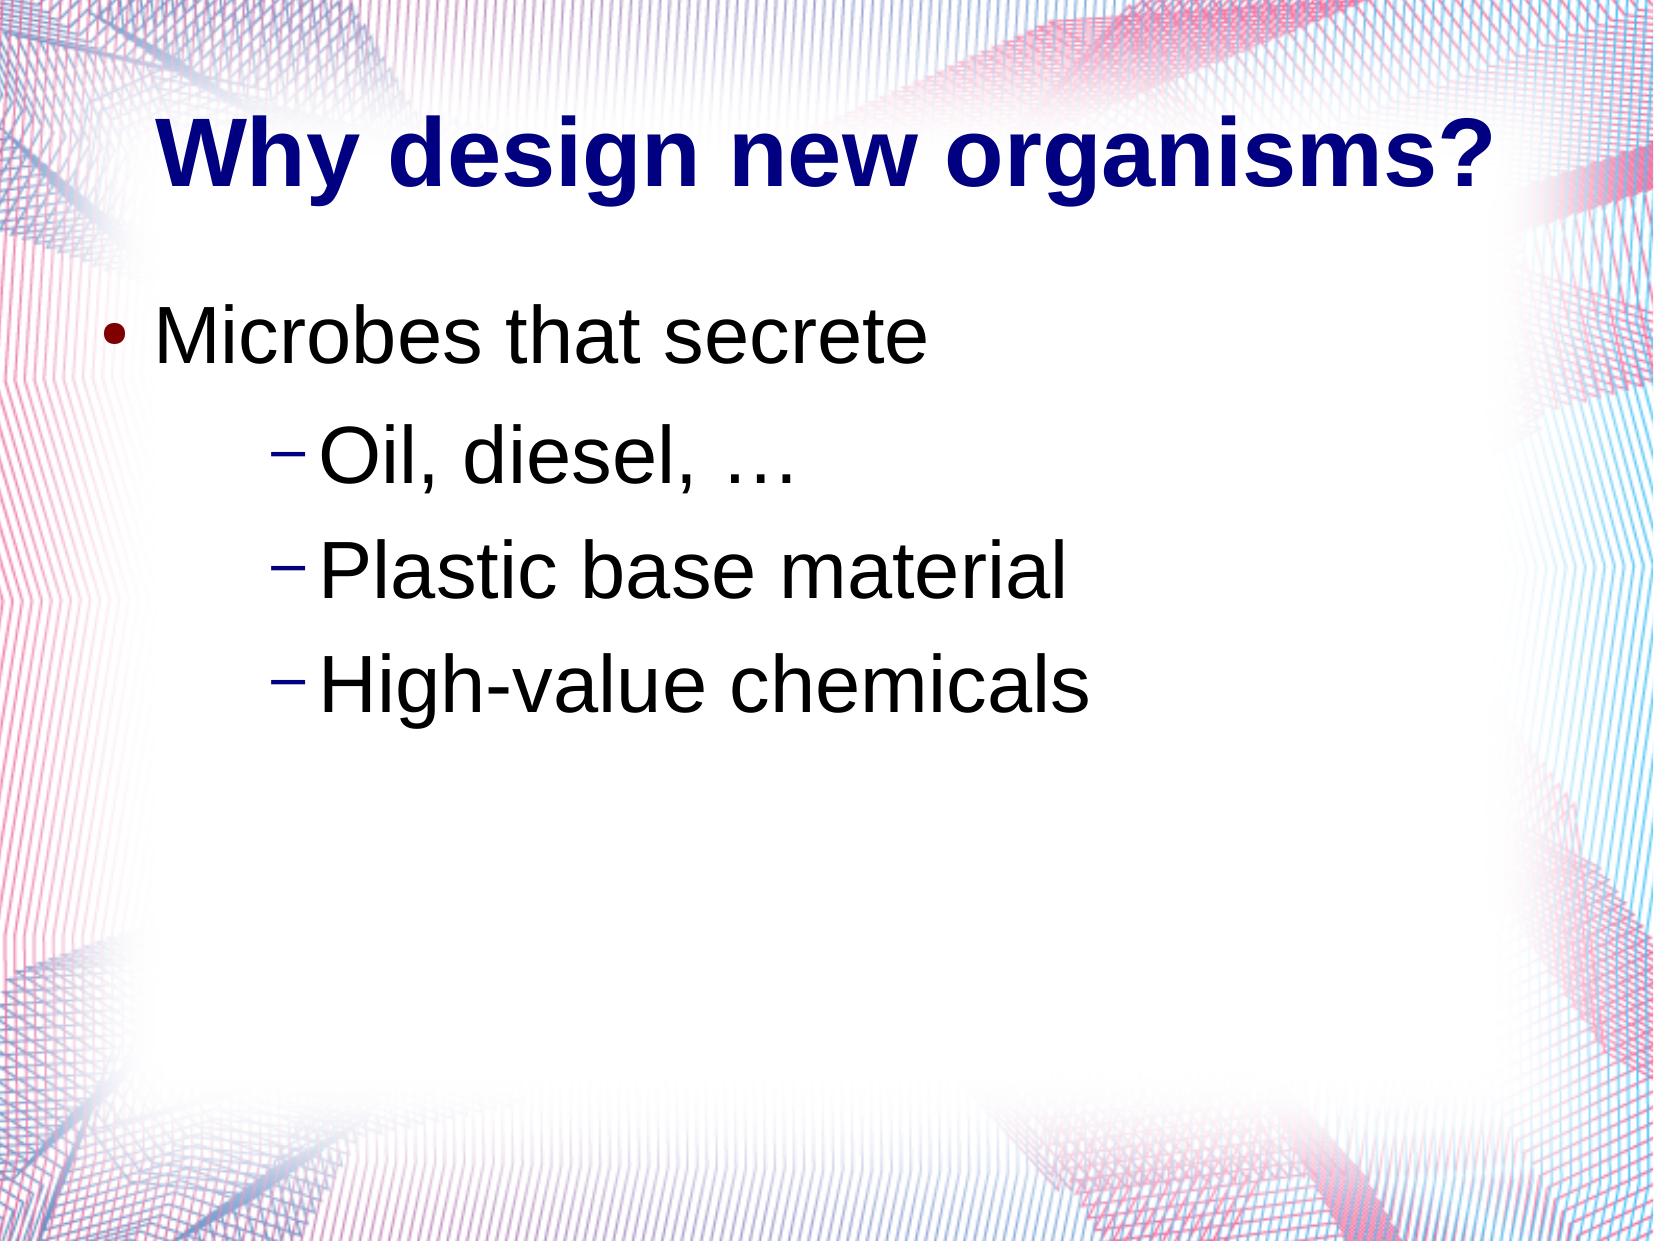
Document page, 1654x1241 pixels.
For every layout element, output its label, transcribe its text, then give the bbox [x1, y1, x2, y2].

list Microbes that secrete Oil, diesel, … Plastic base material High-value chemicals [82, 290, 1571, 1182]
picture [0, 0, 1654, 1241]
title Why design new organisms? [82, 49, 1571, 257]
